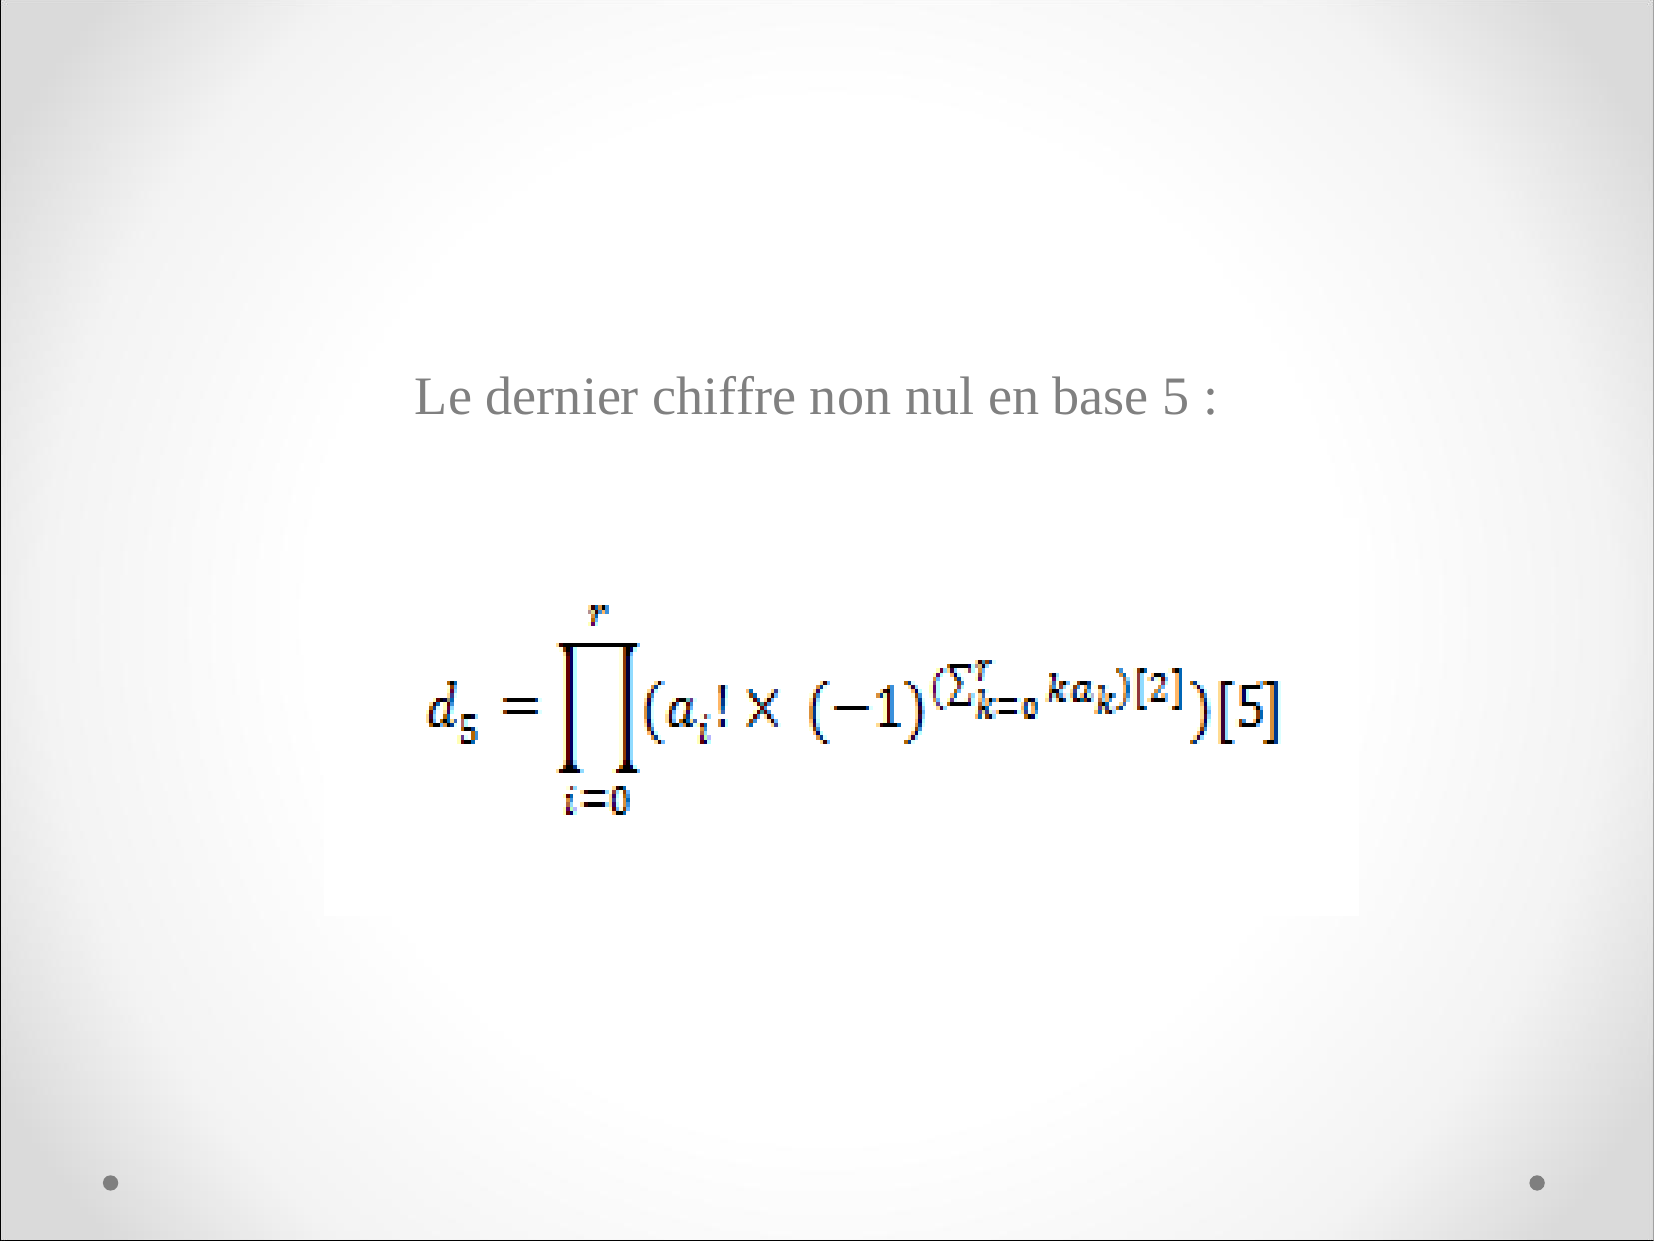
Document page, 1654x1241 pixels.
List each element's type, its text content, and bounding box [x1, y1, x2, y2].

picture [0, 0, 1654, 1241]
text_box Le dernier chiffre non nul en base 5 : [400, 112, 1234, 518]
